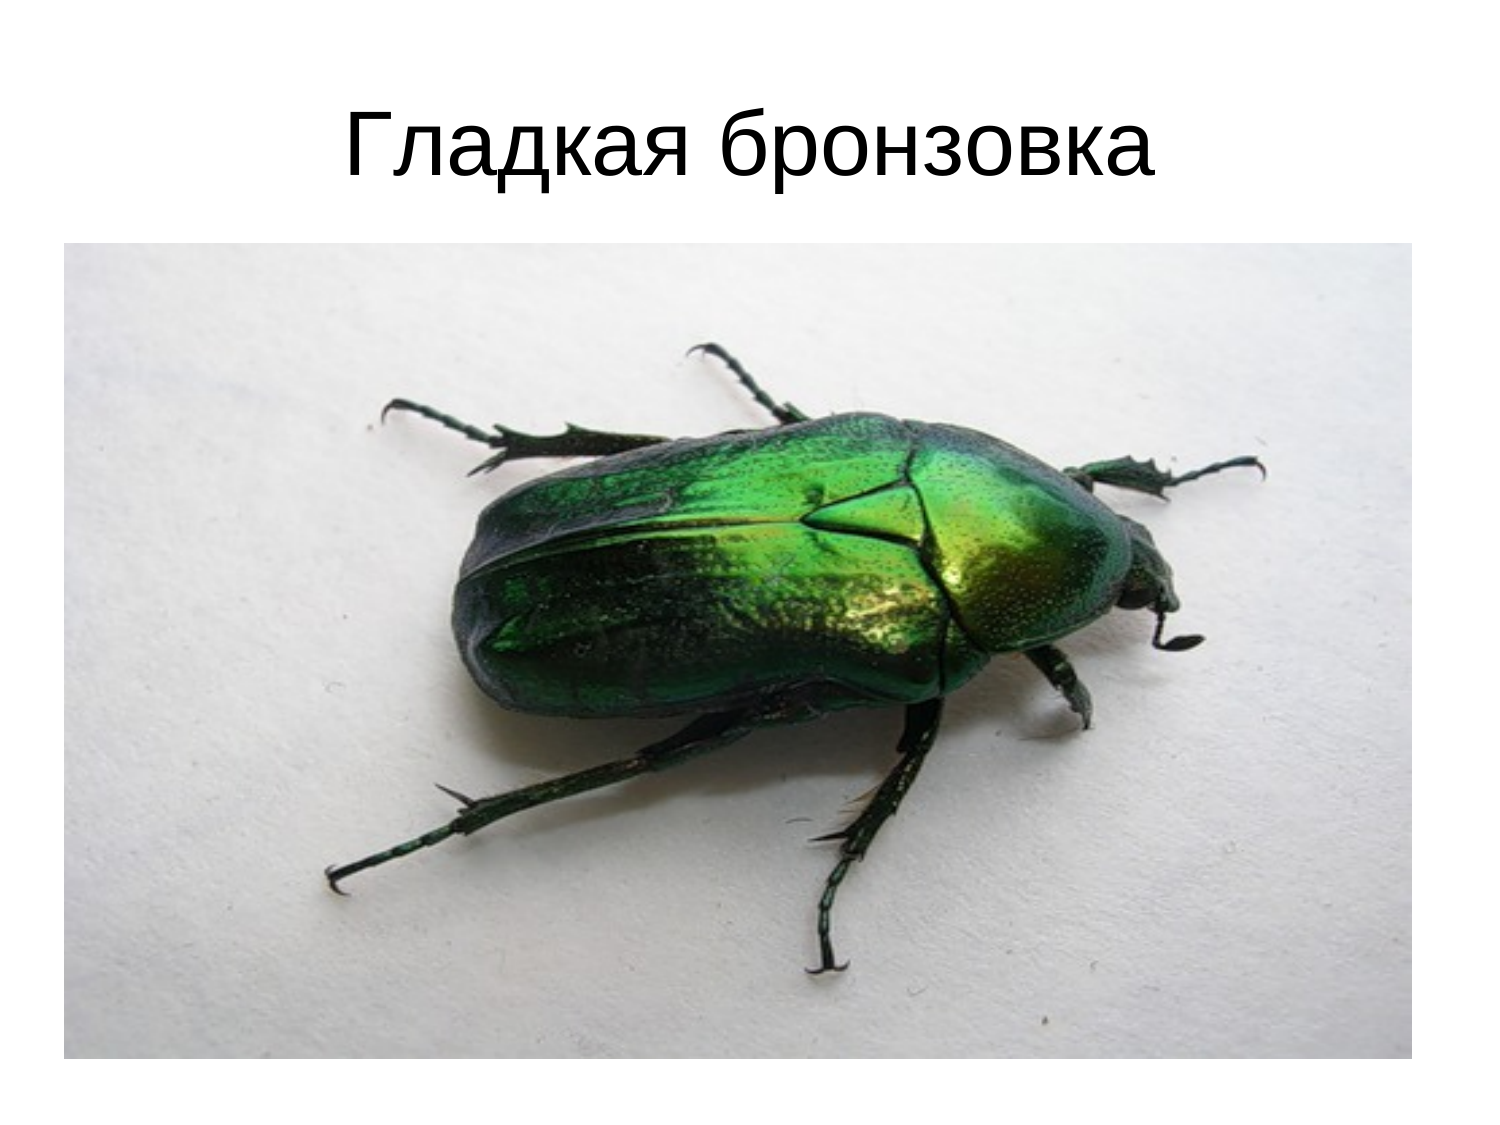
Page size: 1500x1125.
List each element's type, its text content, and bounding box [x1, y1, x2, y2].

picture [64, 243, 1412, 1059]
title Гладкая бронзовка [75, 45, 1426, 233]
